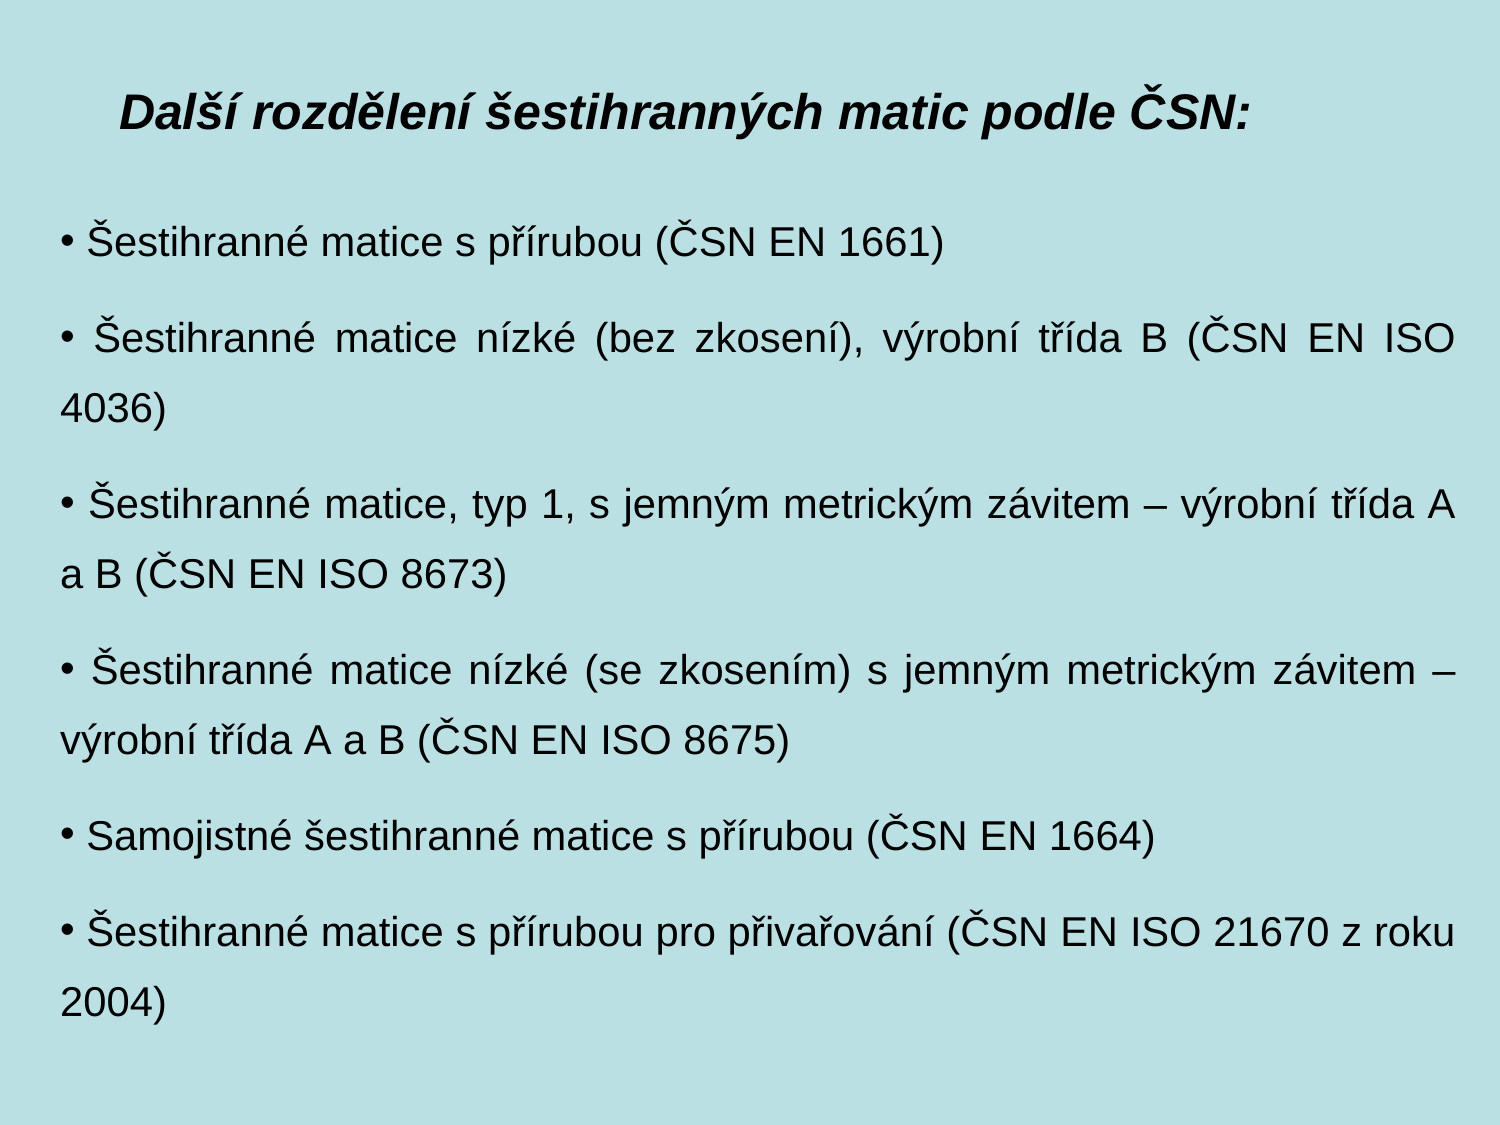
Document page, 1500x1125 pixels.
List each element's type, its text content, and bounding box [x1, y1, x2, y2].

text_box Šestihranné matice s přírubou (ČSN EN 1661) Šestihranné matice nízké (bez zkosení), výrobní třída B (ČSN EN ISO 4036) Šestihranné matice, typ 1, s jemným metrickým závitem – výrobní třída A a B (ČSN EN ISO 8673) Šestihranné matice nízké (se zkosením) s jemným metrickým závitem – výrobní třída A a B (ČSN EN ISO 8675) Samojistné šestihranné matice s přírubou (ČSN EN 1664) Šestihranné matice s přírubou pro přivařování (ČSN EN ISO 21670 z roku 2004) [45, 187, 1472, 1033]
text_box Další rozdělení šestihranných matic podle ČSN: [104, 71, 1344, 148]
